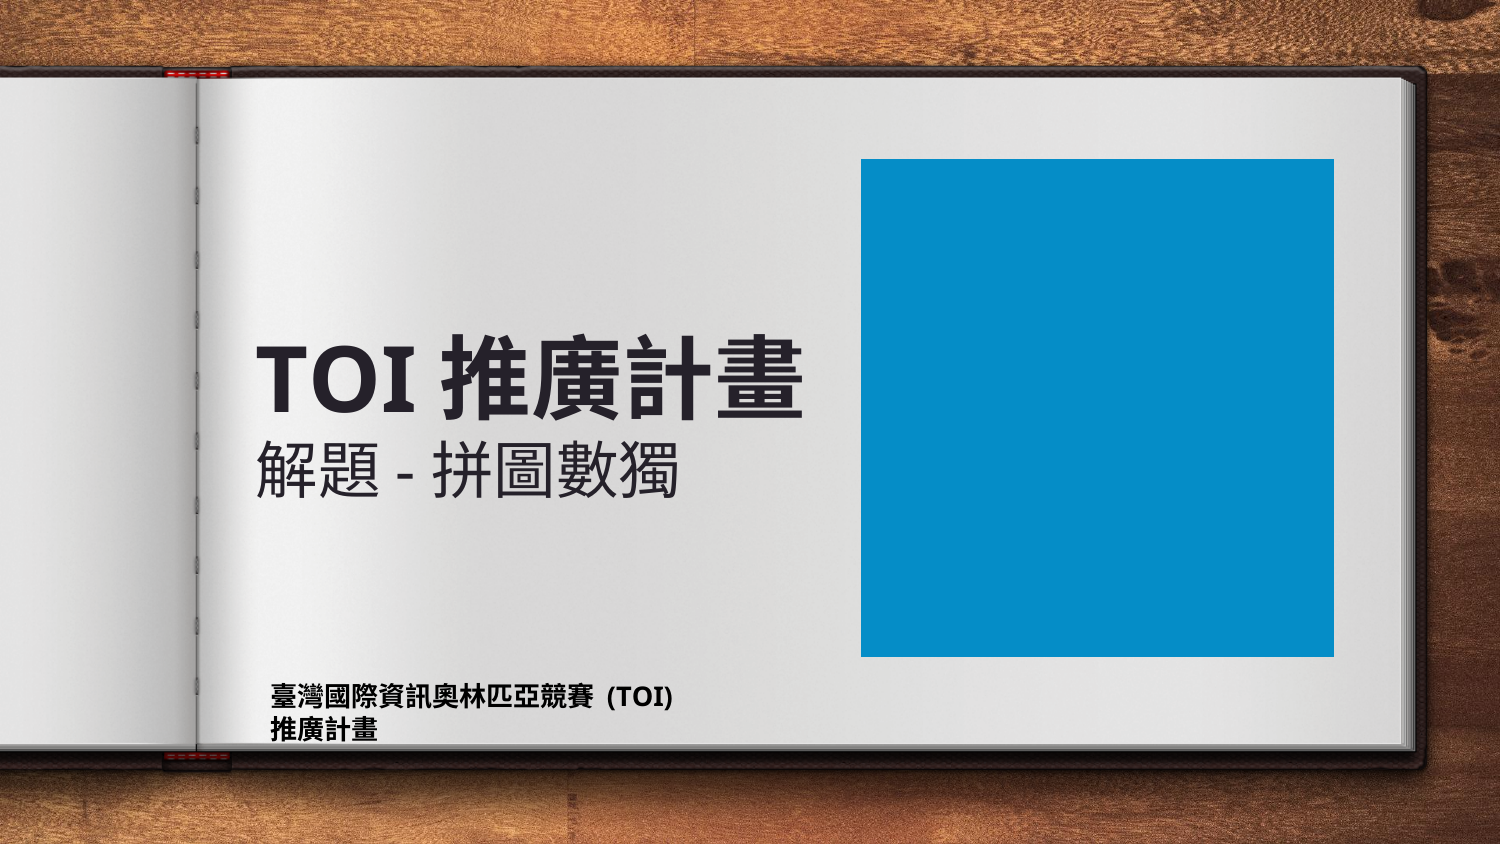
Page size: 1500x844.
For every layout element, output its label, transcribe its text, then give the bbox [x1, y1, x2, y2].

table_cell [1019, 436, 1071, 491]
table_cell [966, 270, 1019, 325]
table_header [914, 159, 966, 214]
table_cell [1229, 546, 1281, 602]
table_cell [1281, 546, 1334, 602]
table_cell [1176, 491, 1229, 546]
table_cell [1124, 602, 1176, 657]
table_cell [1019, 602, 1071, 657]
table_cell [1176, 270, 1229, 325]
table_cell [1229, 270, 1281, 325]
table_cell [966, 214, 1019, 270]
table_header [1019, 159, 1071, 214]
table_cell [1019, 325, 1071, 380]
table_cell [1071, 325, 1124, 380]
table_cell [1124, 270, 1176, 325]
table_cell [914, 546, 966, 602]
table_cell [1176, 436, 1229, 491]
table_cell [1176, 325, 1229, 380]
table_cell [1281, 325, 1334, 380]
table_cell [966, 436, 1019, 491]
table_cell [914, 270, 966, 325]
table_cell [1229, 491, 1281, 546]
table_cell [1281, 491, 1334, 546]
table_cell [914, 325, 966, 380]
table_cell [1071, 380, 1124, 436]
table_cell [1281, 214, 1334, 270]
table_cell [1229, 325, 1281, 380]
table_header [966, 159, 1019, 214]
table_header [1281, 159, 1334, 214]
table_cell [1281, 602, 1334, 657]
table_cell [1124, 214, 1176, 270]
table_cell [861, 270, 914, 325]
table_cell [861, 546, 914, 602]
table_cell [1019, 546, 1071, 602]
table_cell [1071, 546, 1124, 602]
table_cell [1281, 270, 1334, 325]
table_cell [1229, 214, 1281, 270]
table_header [861, 159, 914, 214]
table_cell [1124, 380, 1176, 436]
table_cell [966, 546, 1019, 602]
table_cell [1019, 270, 1071, 325]
table_header [1124, 159, 1176, 214]
table_cell [1071, 214, 1124, 270]
table_cell [966, 380, 1019, 436]
table_cell [1124, 325, 1176, 380]
table_cell [1176, 380, 1229, 436]
table_cell [861, 380, 914, 436]
table_cell [914, 602, 966, 657]
table_cell [861, 214, 914, 270]
table_cell [1071, 270, 1124, 325]
table_cell [914, 436, 966, 491]
text_box TOI推廣計畫 解題-拼圖數獨 [240, 262, 861, 565]
table_cell [1019, 491, 1071, 546]
table_cell [1019, 380, 1071, 436]
table_cell [861, 436, 914, 491]
table_cell [861, 325, 914, 380]
table_cell [1176, 546, 1229, 602]
table_cell [1281, 436, 1334, 491]
table_cell [1071, 491, 1124, 546]
table_cell [1229, 380, 1281, 436]
table_cell [861, 491, 914, 546]
table_header [1229, 159, 1281, 214]
table_cell [1124, 546, 1176, 602]
table_cell [1281, 380, 1334, 436]
table_cell [914, 491, 966, 546]
table_header [1176, 159, 1229, 214]
table_cell [1229, 602, 1281, 657]
table_cell [861, 602, 914, 657]
table_cell [1124, 436, 1176, 491]
table_header [1071, 159, 1124, 214]
table_cell [966, 602, 1019, 657]
table_cell [914, 380, 966, 436]
table_cell [1019, 214, 1071, 270]
table_cell [1176, 602, 1229, 657]
table_cell [914, 214, 966, 270]
table_cell [966, 325, 1019, 380]
table_cell [1071, 436, 1124, 491]
table_cell [1176, 214, 1229, 270]
table_cell [1071, 602, 1124, 657]
table_cell [1229, 436, 1281, 491]
table_cell [1124, 491, 1176, 546]
table_cell [966, 491, 1019, 546]
